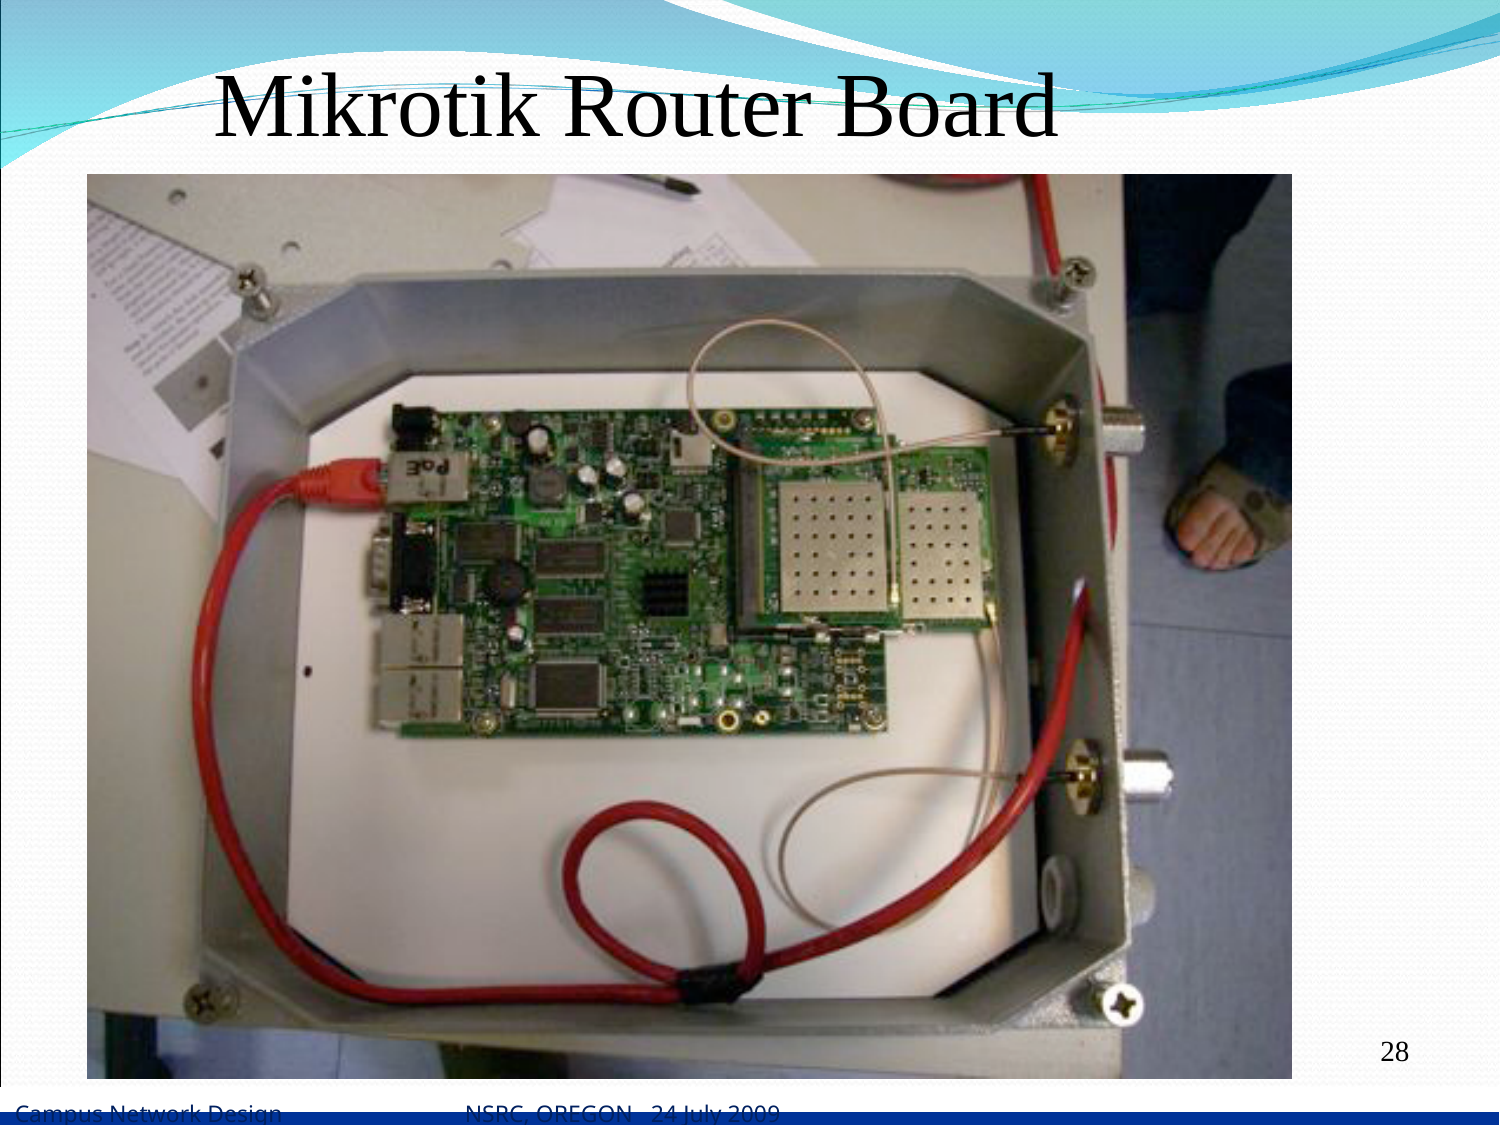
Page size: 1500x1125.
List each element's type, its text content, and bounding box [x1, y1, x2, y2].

text_box Mikrotik Router Board [87, 37, 1188, 163]
picture [67, 1111, 74, 1121]
picture [257, 1111, 264, 1121]
picture [0, 0, 1500, 1125]
text_box 1 [1074, 1024, 1425, 1103]
